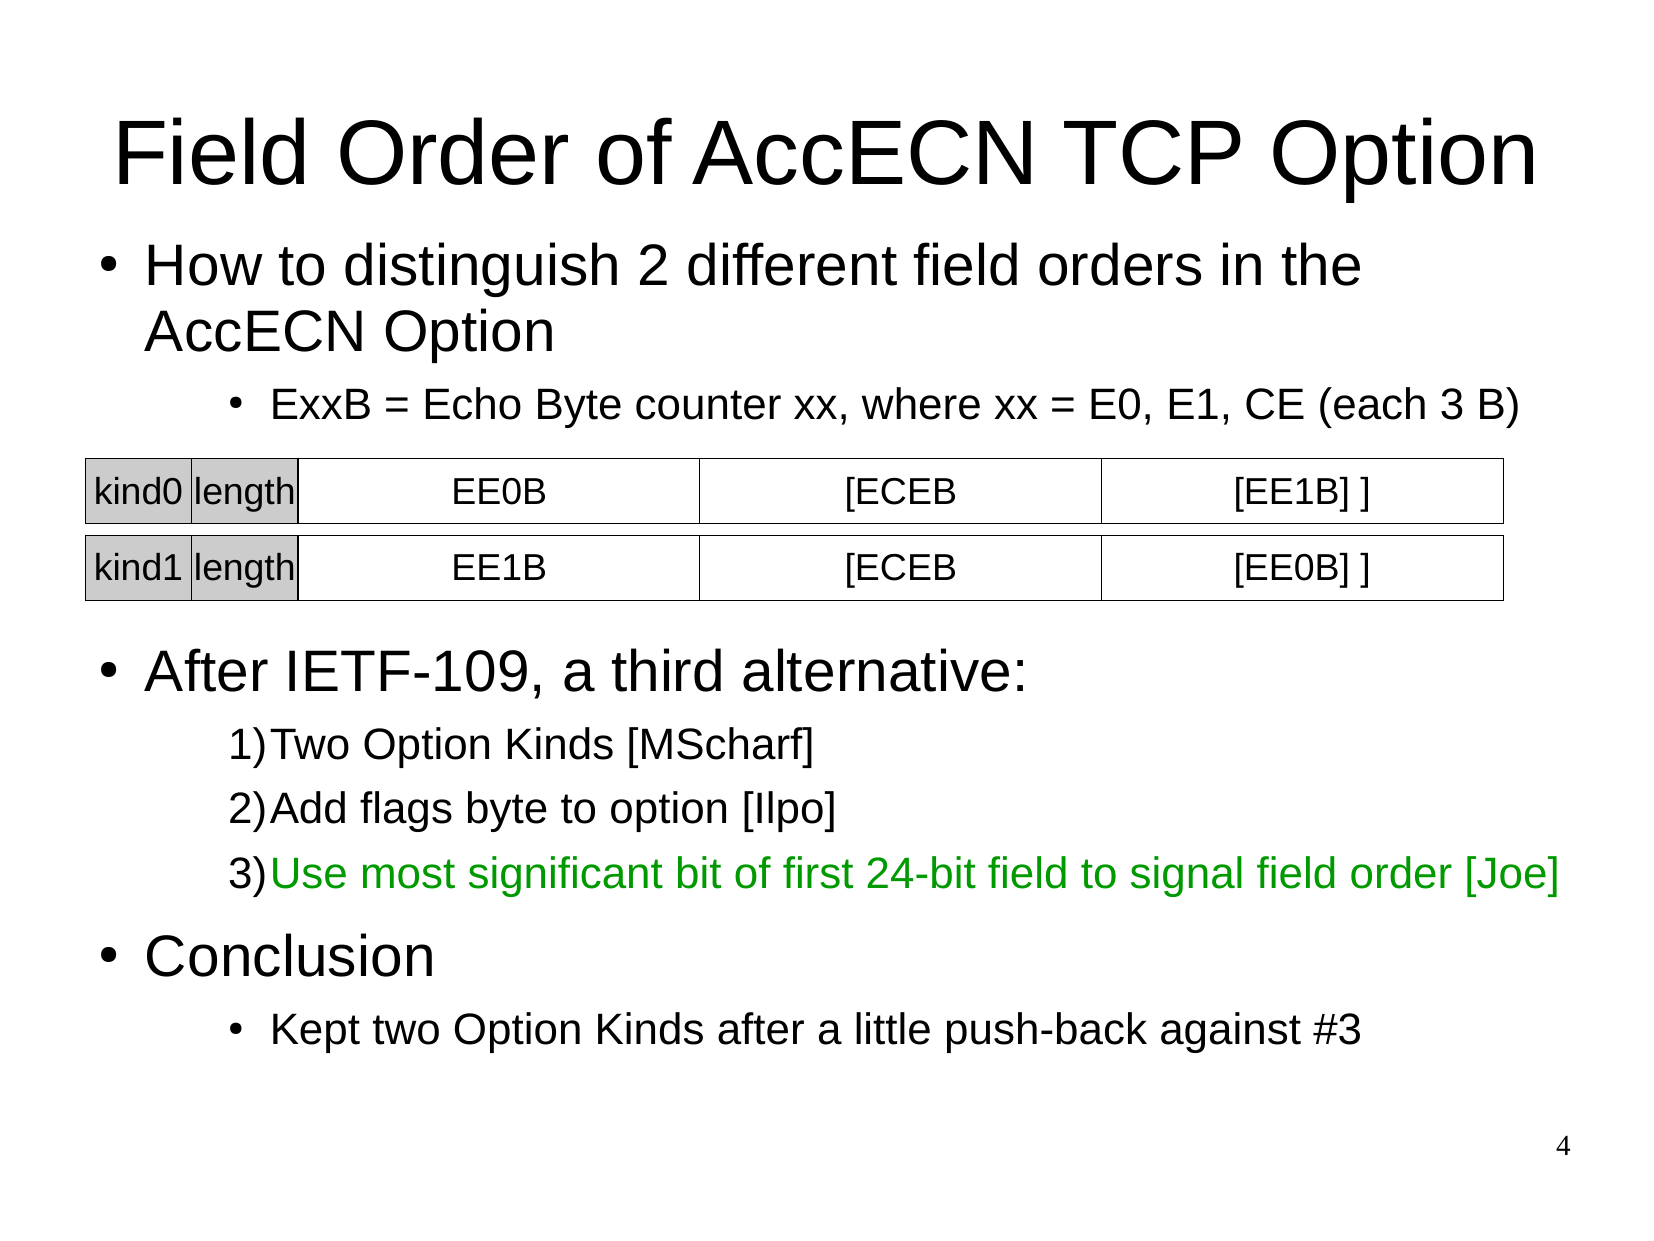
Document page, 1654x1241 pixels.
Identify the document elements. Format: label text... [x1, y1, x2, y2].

text_box [ECEB [699, 535, 1101, 601]
text_box EE1B [298, 535, 699, 601]
text_box kind1 [85, 535, 191, 601]
list How to distinguish 2 different field orders in the AccECN Option ExxB = Echo Byte counter xx, where xx = E0, E1, CE (each 3 B) After IETF-109, a third alternative: Two Option Kinds [MScharf] Add flags byte to option [Ilpo] Use most significant bit of first 24-bit field to signal field order [Joe] Conclusion Kept two Option Kinds after a little push-back against #3 [82, 232, 1571, 1102]
text_box length [191, 458, 298, 524]
title Field Order of AccECN TCP Option [82, 49, 1571, 232]
text_box [ECEB [699, 458, 1101, 524]
text_box [EE1B] ] [1101, 458, 1504, 524]
text_box [EE0B] ] [1101, 535, 1504, 601]
text_box EE0B [298, 458, 699, 524]
text_box length [191, 535, 298, 601]
text_box kind0 [85, 458, 191, 524]
